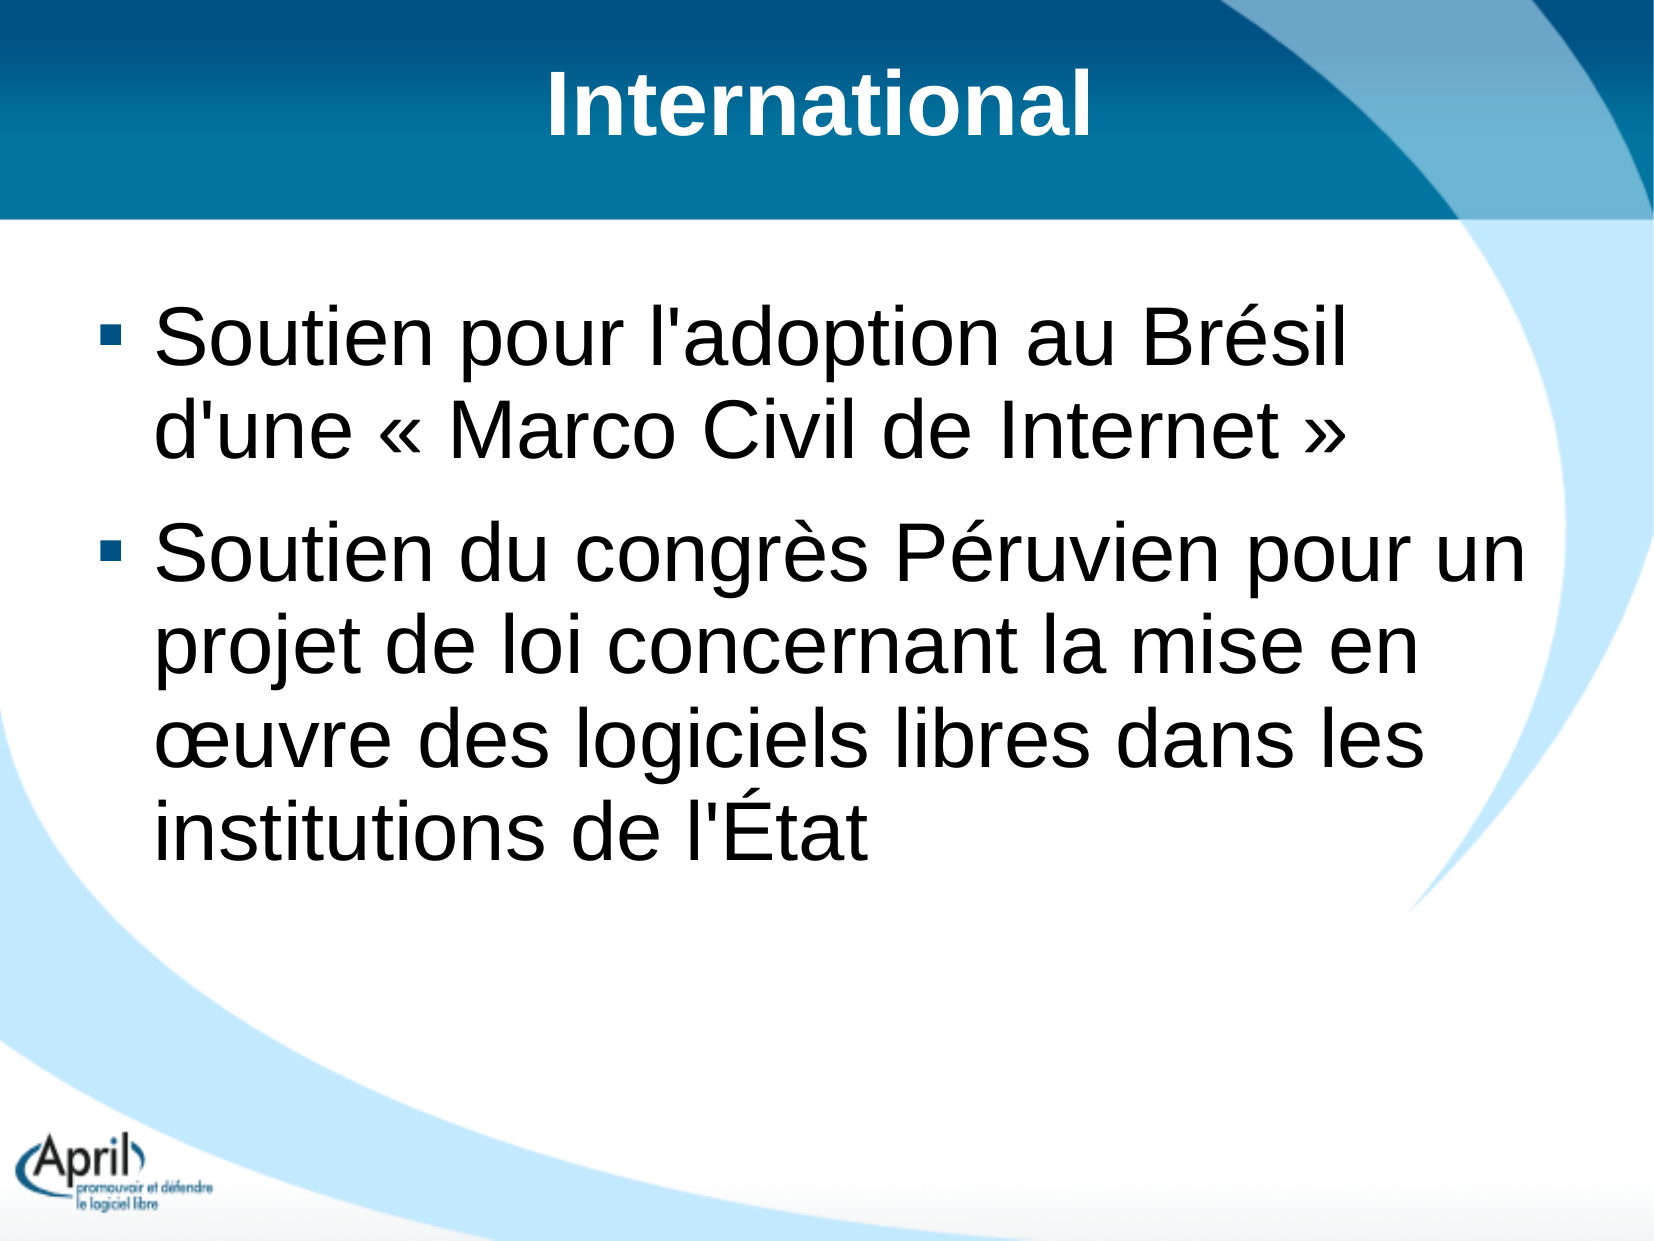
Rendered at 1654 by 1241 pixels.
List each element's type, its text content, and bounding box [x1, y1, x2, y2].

picture [0, 0, 1654, 1241]
title International [76, 7, 1565, 200]
list Soutien pour l'adoption au Brésil d'une « Marco Civil de Internet » Soutien du congrès Péruvien pour un projet de loi concernant la mise en œuvre des logiciels libres dans les institutions de l'État [82, 290, 1571, 1094]
